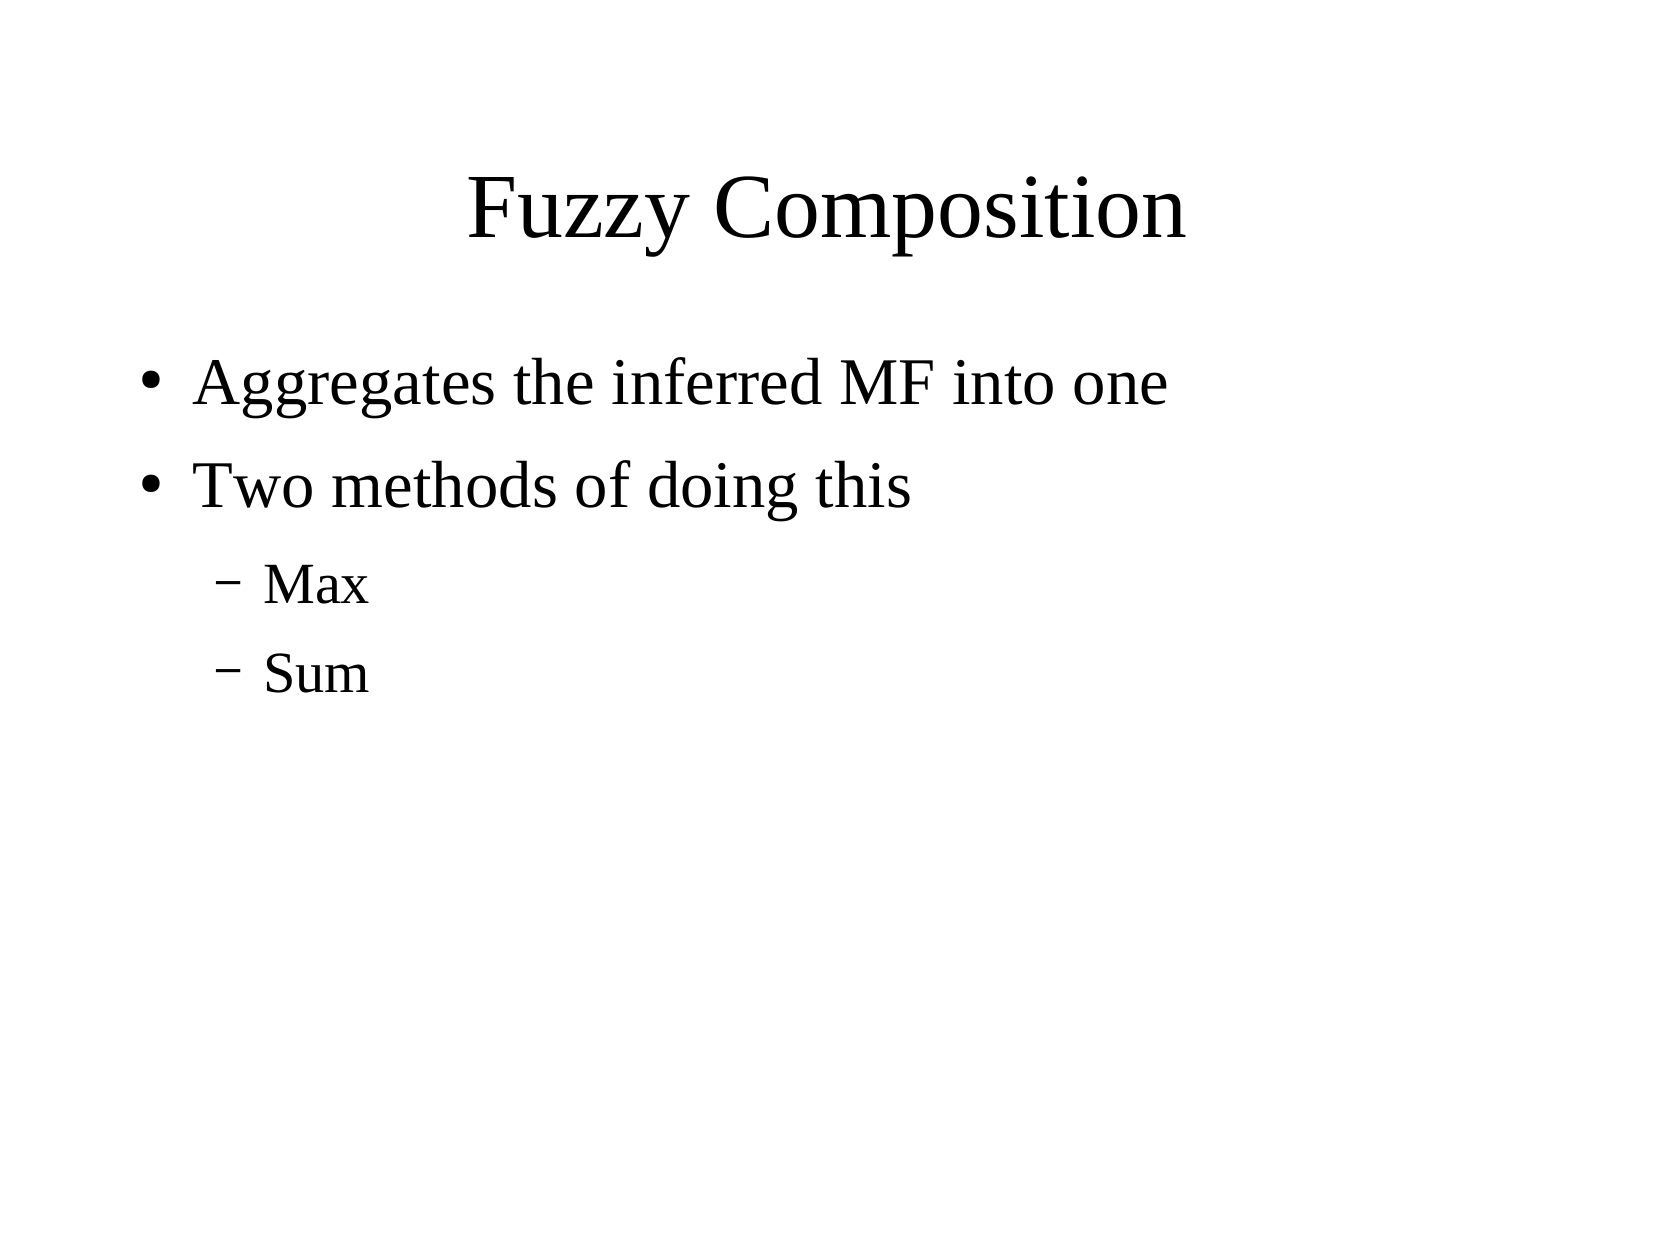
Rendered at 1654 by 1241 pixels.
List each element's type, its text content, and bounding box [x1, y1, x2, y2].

title Fuzzy Composition [121, 102, 1534, 311]
list Aggregates the inferred MF into one Two methods of doing this Max Sum [121, 344, 1534, 1127]
